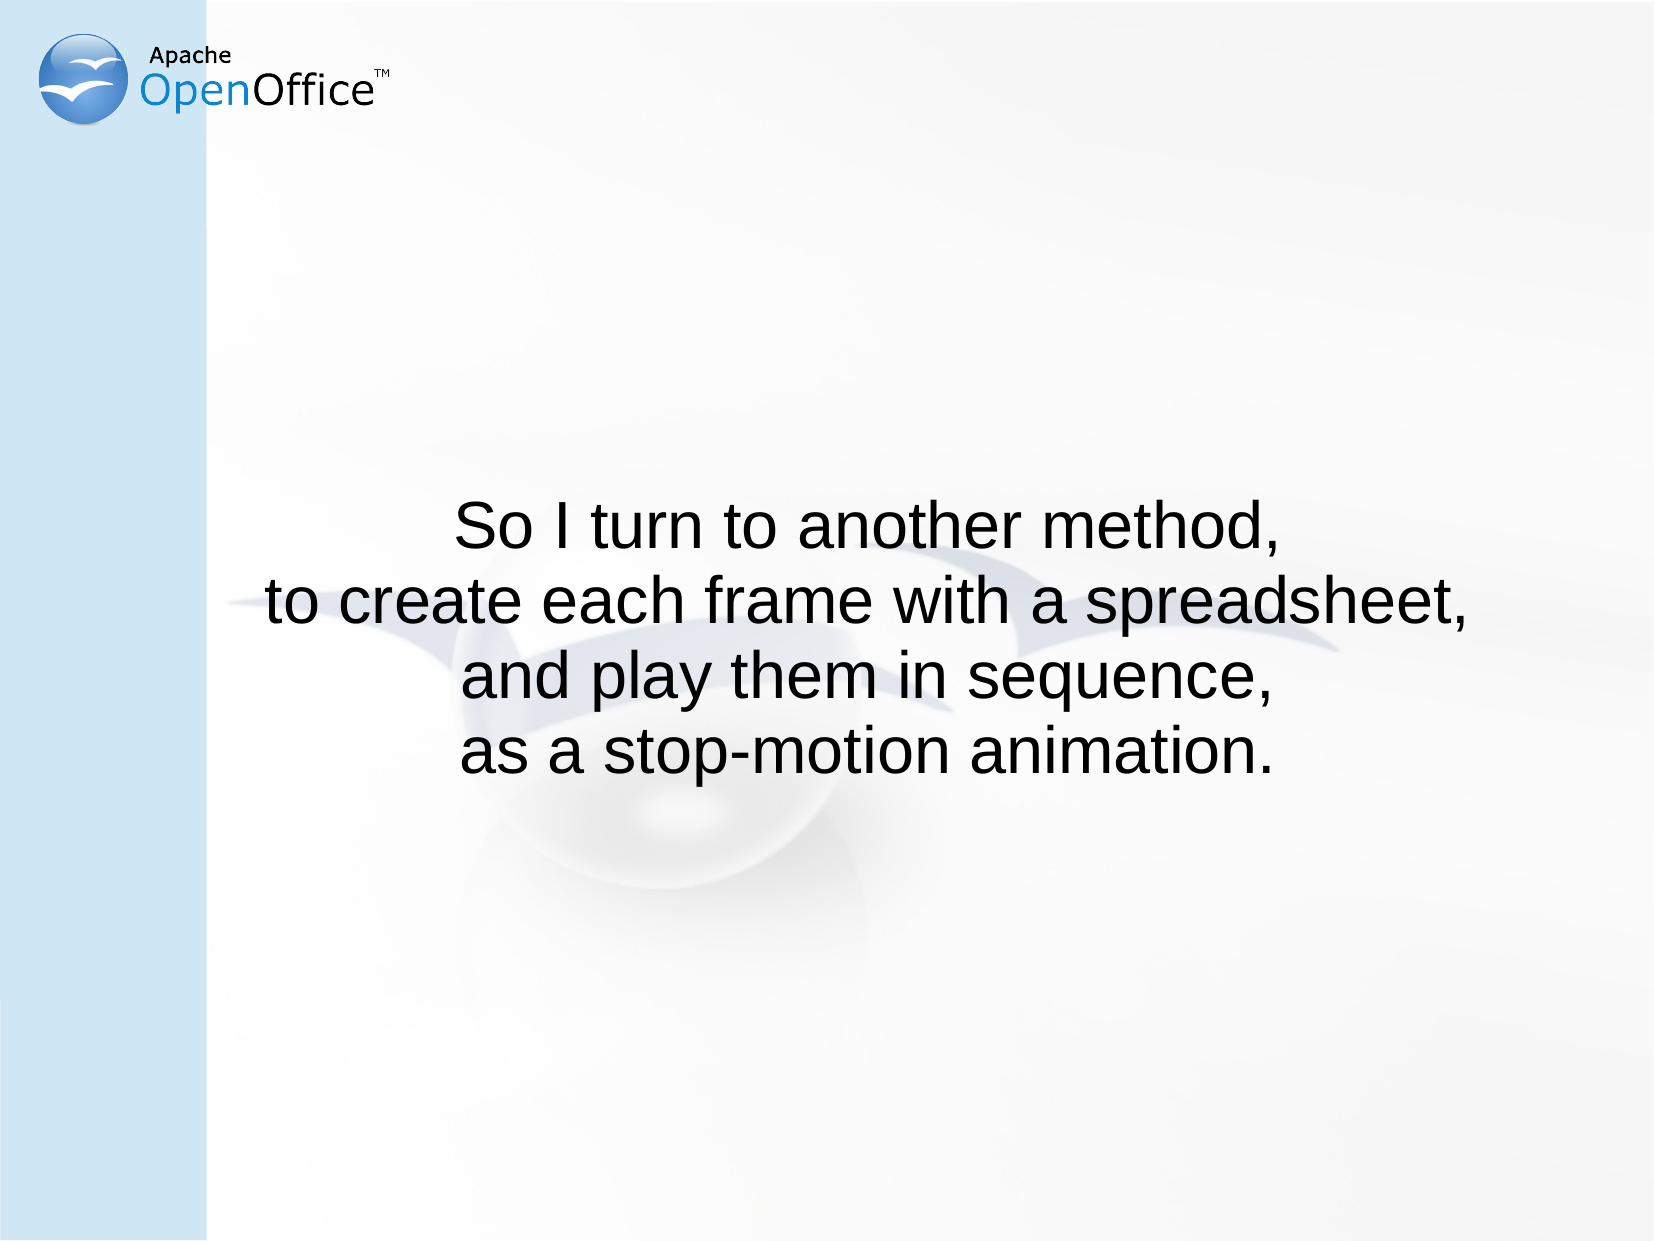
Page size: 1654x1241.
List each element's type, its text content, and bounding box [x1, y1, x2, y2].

subtitle So I turn to another method, to create each frame with a spreadsheet, and play them in sequence, as a stop-motion animation. [165, 108, 1571, 1168]
picture [35, 2, 1654, 1241]
